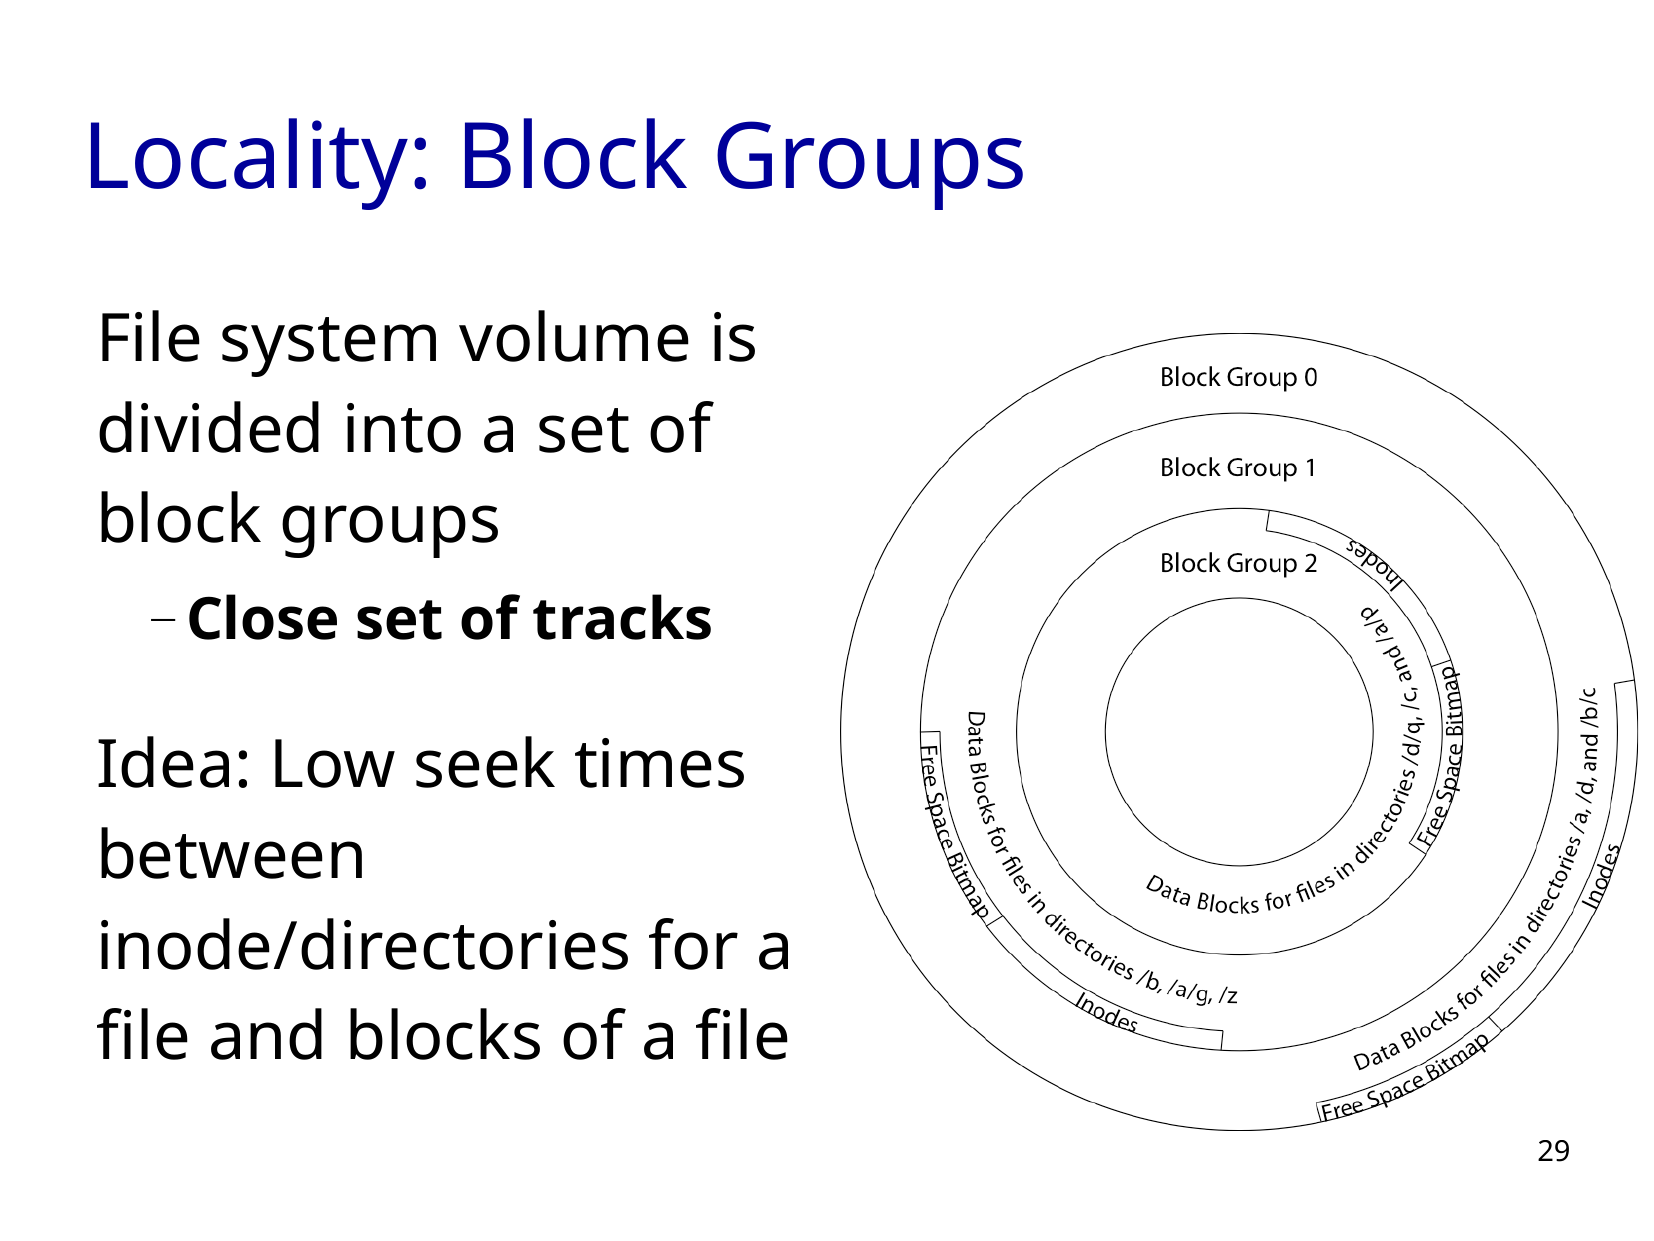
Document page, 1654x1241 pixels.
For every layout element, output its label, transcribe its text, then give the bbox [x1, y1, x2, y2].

list File system volume is divided into a set of block groups Close set of tracks Idea: Low seek times between inode/directories for a file and blocks of a file [60, 290, 839, 1171]
picture [838, 318, 1647, 1141]
title Locality: Block Groups [82, 49, 1571, 257]
